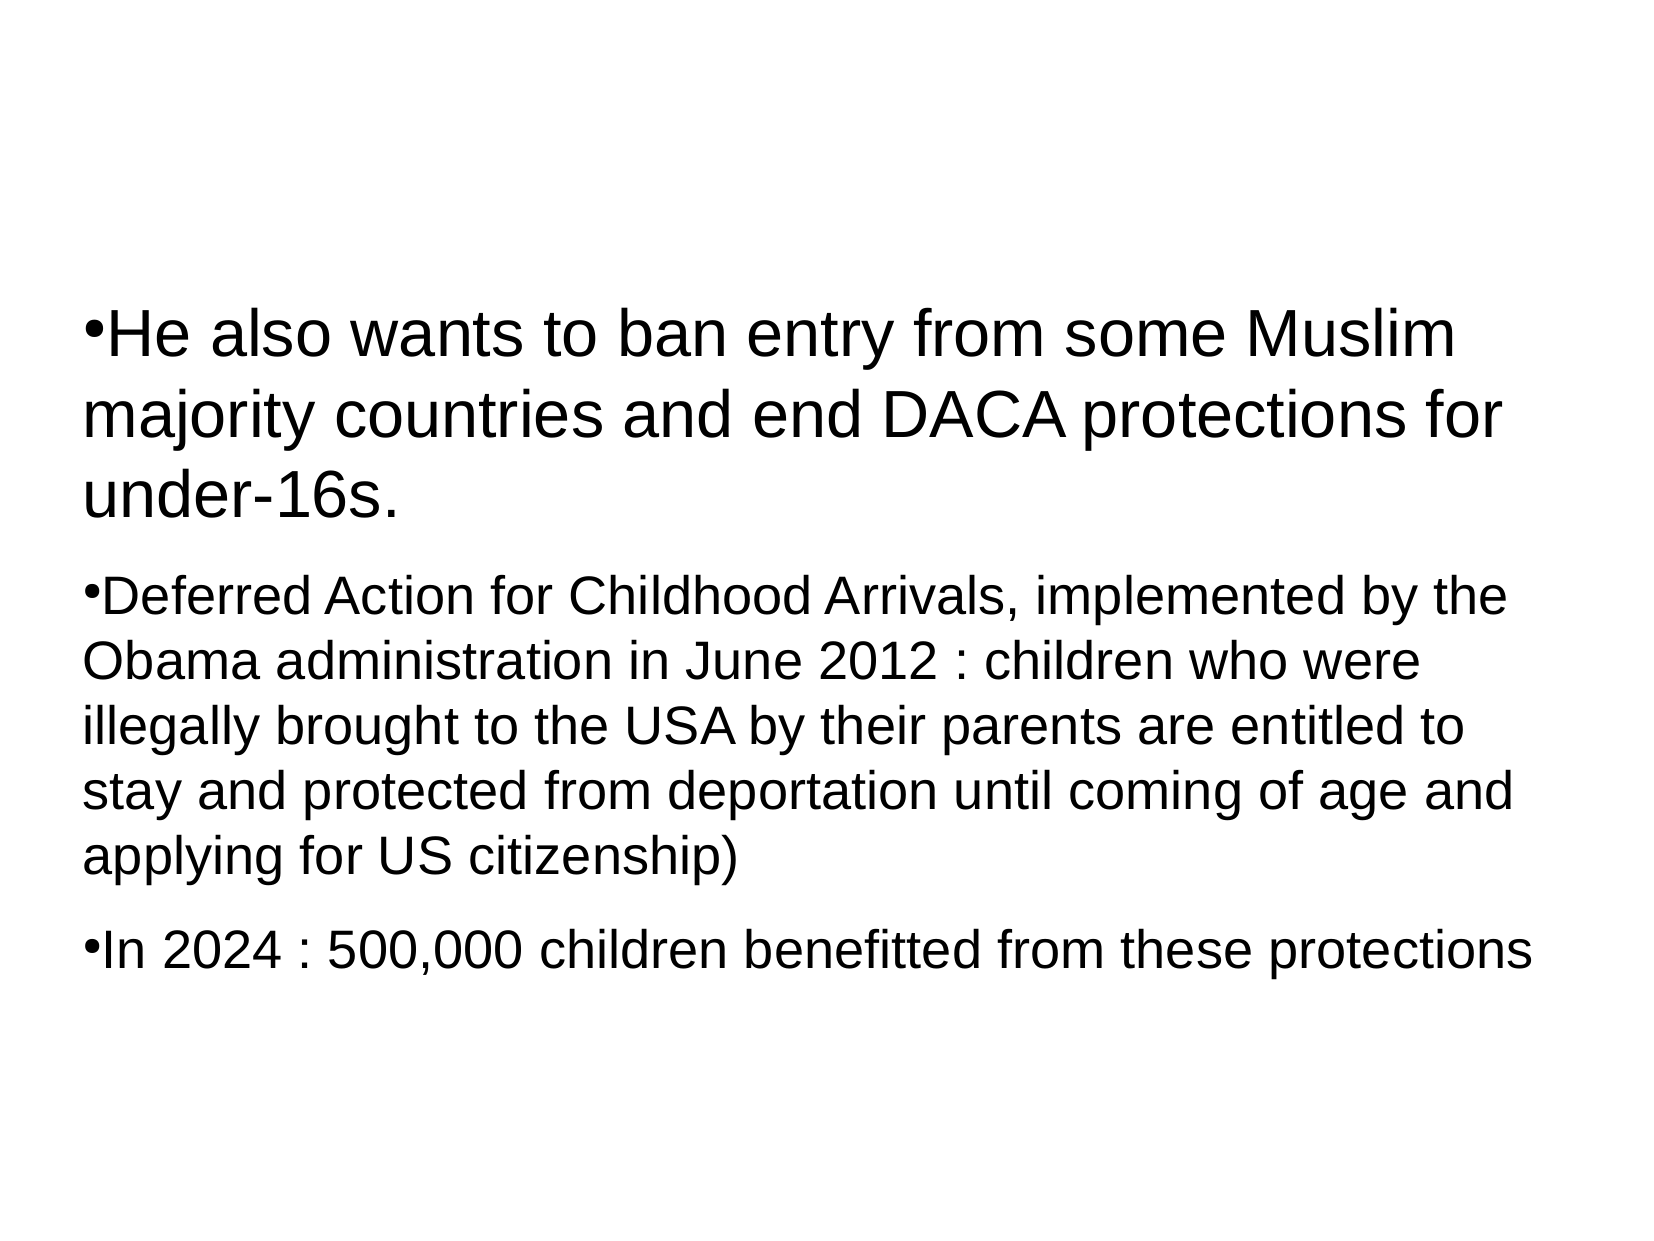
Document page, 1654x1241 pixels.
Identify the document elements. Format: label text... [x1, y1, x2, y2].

list He also wants to ban entry from some Muslim majority countries and end DACA protections for under-16s. Deferred Action for Childhood Arrivals, implemented by the Obama administration in June 2012 : children who were illegally brought to the USA by their parents are entitled to stay and protected from deportation until coming of age and applying for US citizenship) In 2024 : 500,000 children benefitted from these protections [82, 290, 1571, 1109]
